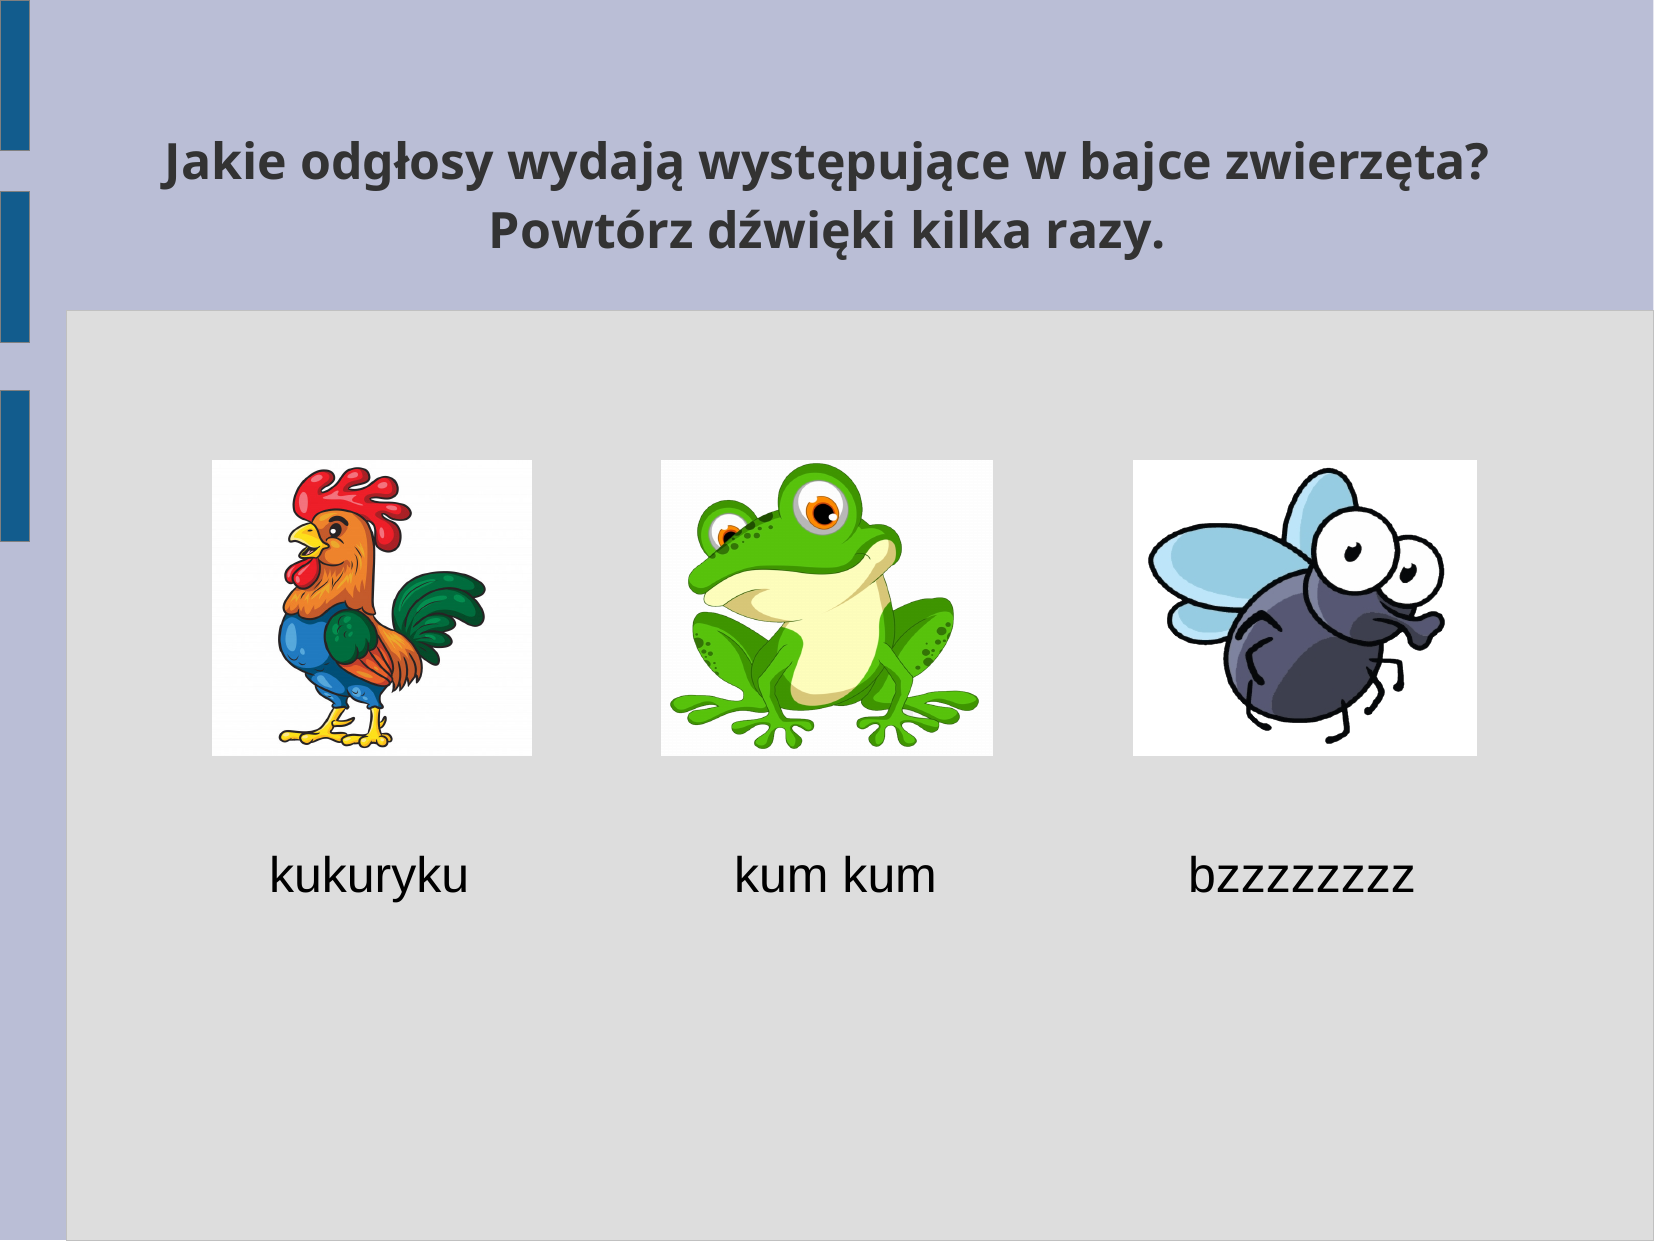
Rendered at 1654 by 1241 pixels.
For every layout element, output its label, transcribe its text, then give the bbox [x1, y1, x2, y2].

picture [212, 460, 532, 756]
picture [661, 460, 993, 756]
picture [1133, 460, 1477, 756]
title Jakie odgłosy wydają występujące w bajce zwierzęta? Powtórz dźwięki kilka razy. [121, 91, 1534, 299]
subtitle kukuryku kum kum bzzzzzzzz [121, 344, 1534, 1127]
